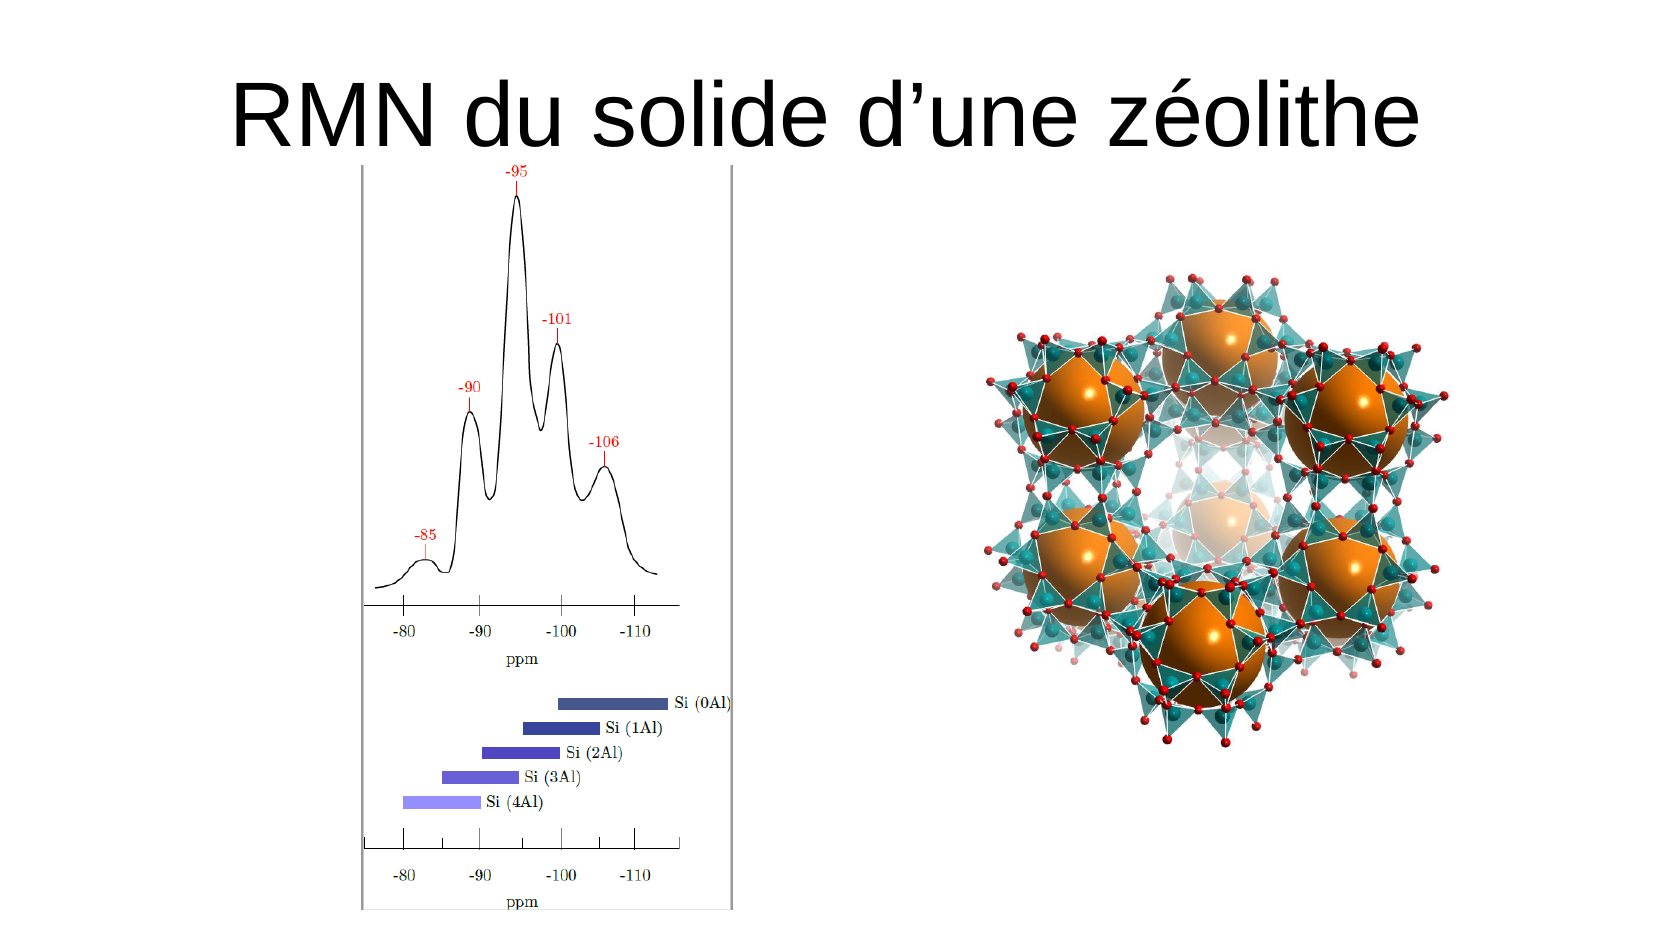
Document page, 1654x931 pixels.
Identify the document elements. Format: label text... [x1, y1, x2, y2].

picture [361, 165, 733, 910]
title RMN du solide d’une zéolithe [82, 37, 1571, 193]
picture [980, 271, 1453, 749]
